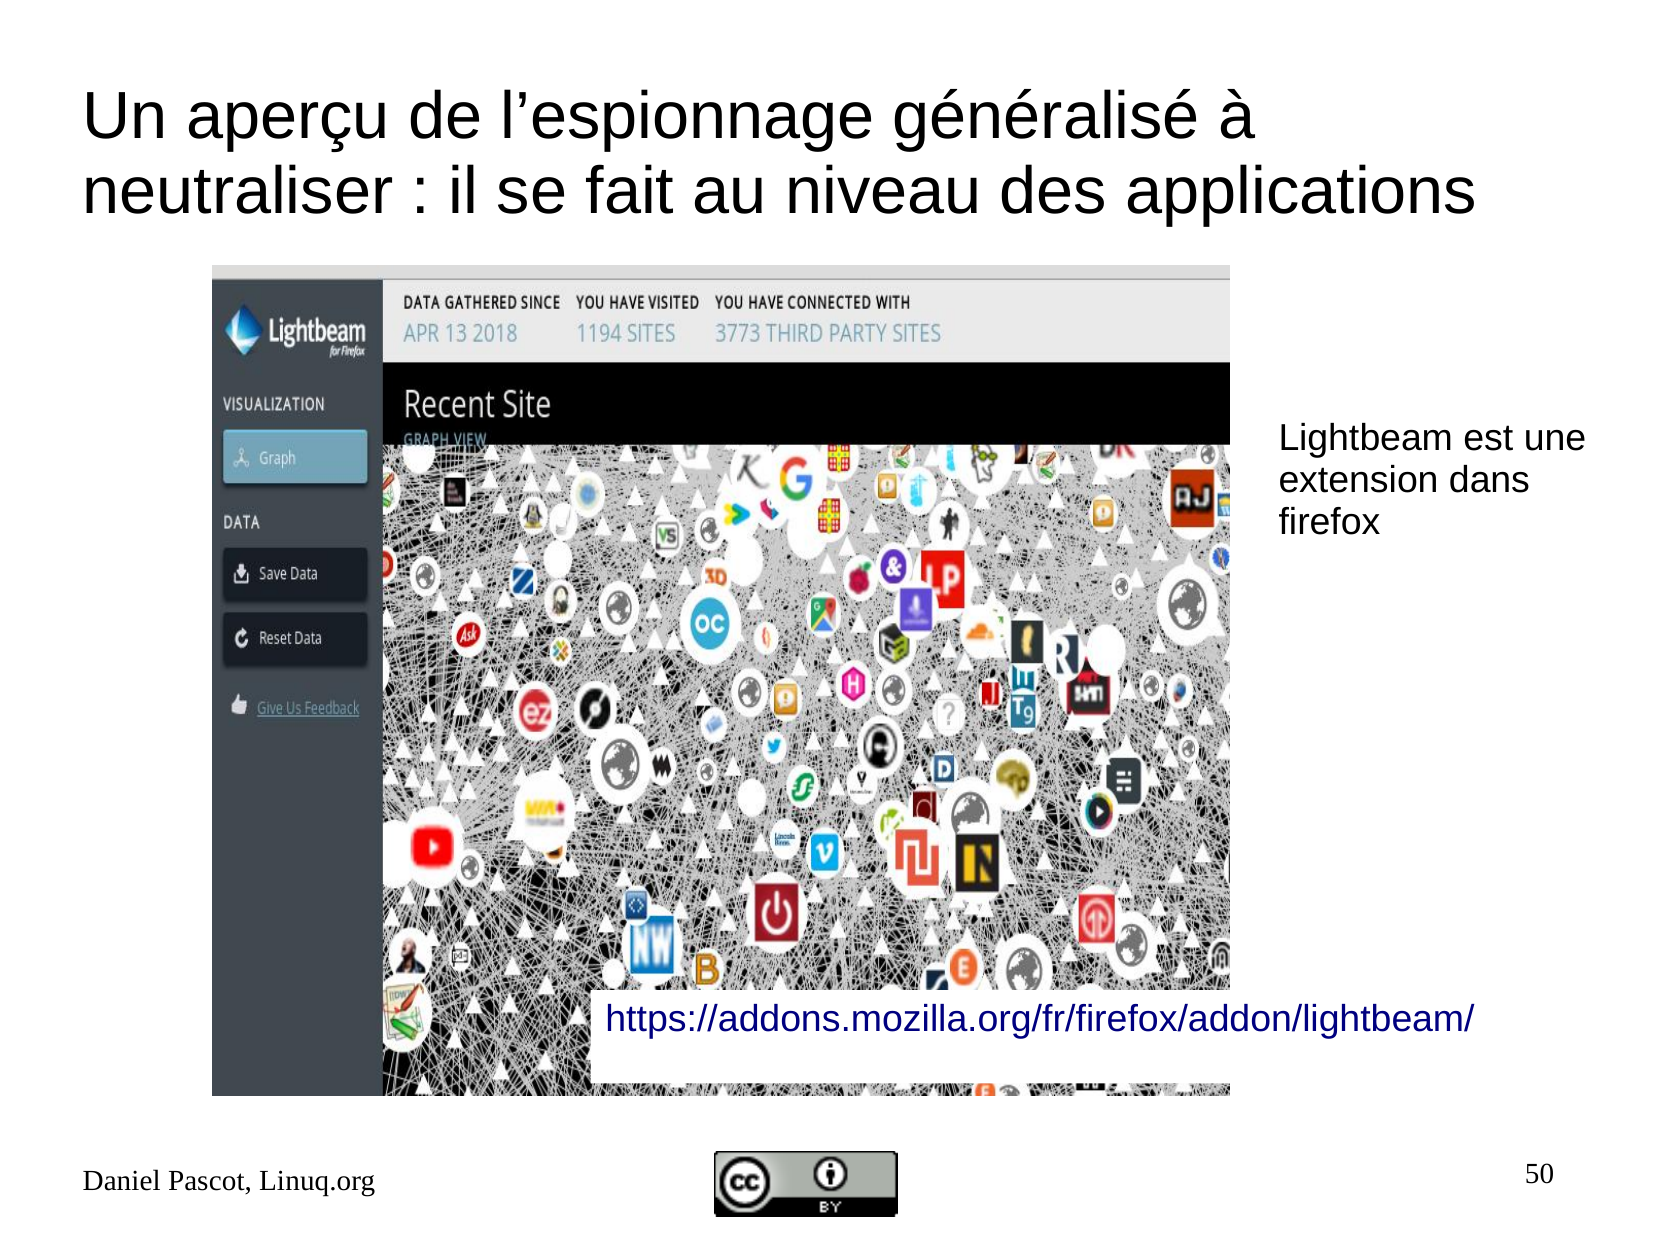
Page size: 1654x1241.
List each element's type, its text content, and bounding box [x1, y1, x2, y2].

picture [714, 1151, 898, 1217]
text_box Lightbeam est une extension dans firefox [1263, 408, 1619, 597]
title Un aperçu de l’espionnage généralisé à neutraliser : il se fait au niveau des applications [82, 49, 1571, 257]
picture [212, 265, 1230, 1096]
text_box https://addons.mozilla.org/fr/firefox/addon/lightbeam/ [590, 990, 1501, 1084]
